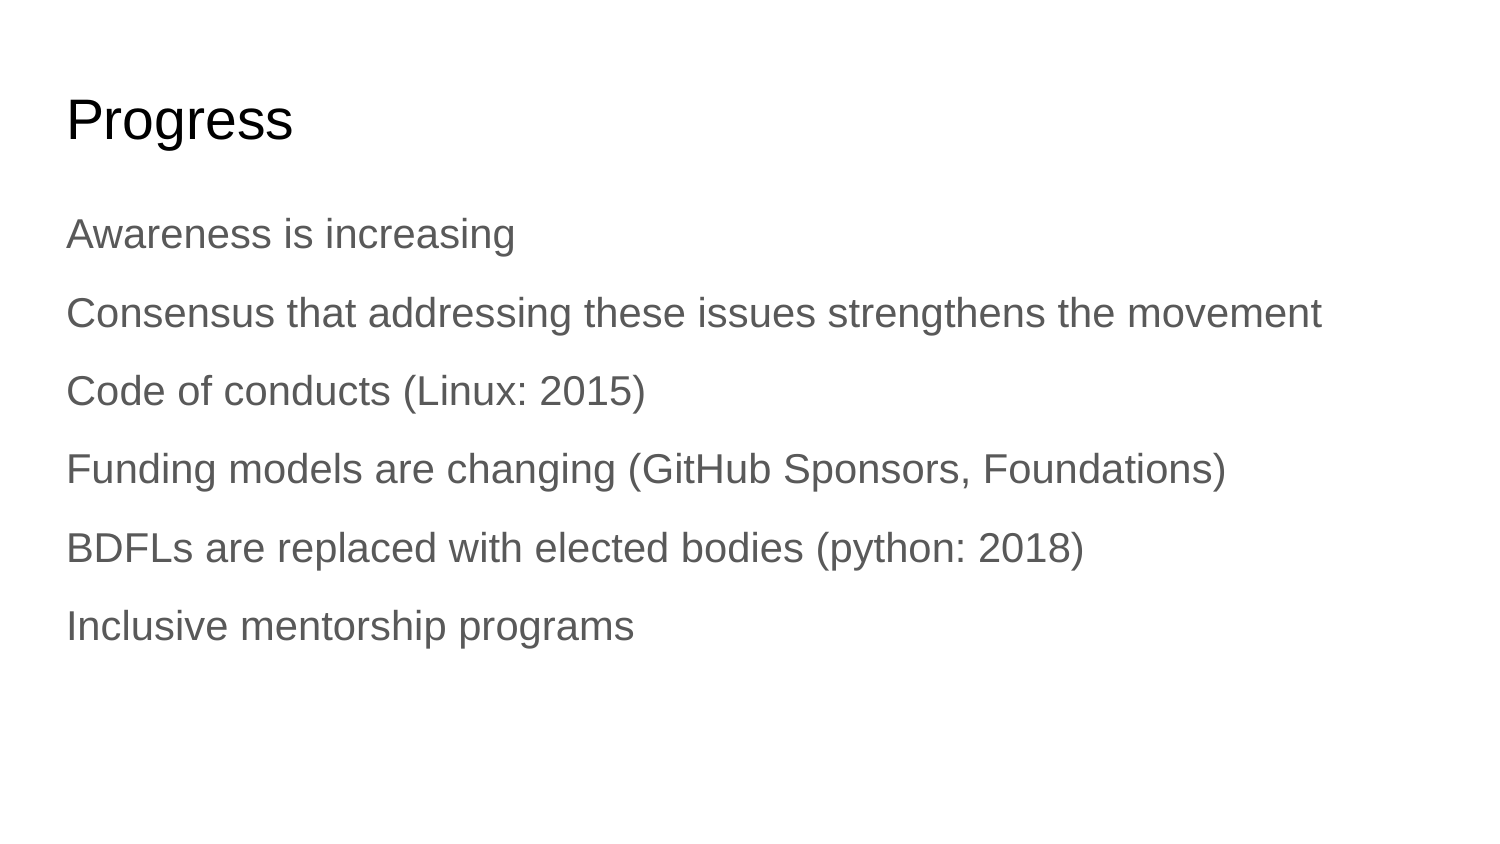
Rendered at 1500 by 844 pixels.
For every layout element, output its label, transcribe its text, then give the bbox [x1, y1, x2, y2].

title Progress [51, 72, 1449, 167]
list Awareness is increasing Consensus that addressing these issues strengthens the movement Code of conducts (Linux: 2015) Funding models are changing (GitHub Sponsors, Foundations) BDFLs are replaced with elected bodies (python: 2018) Inclusive mentorship programs [51, 189, 1449, 750]
